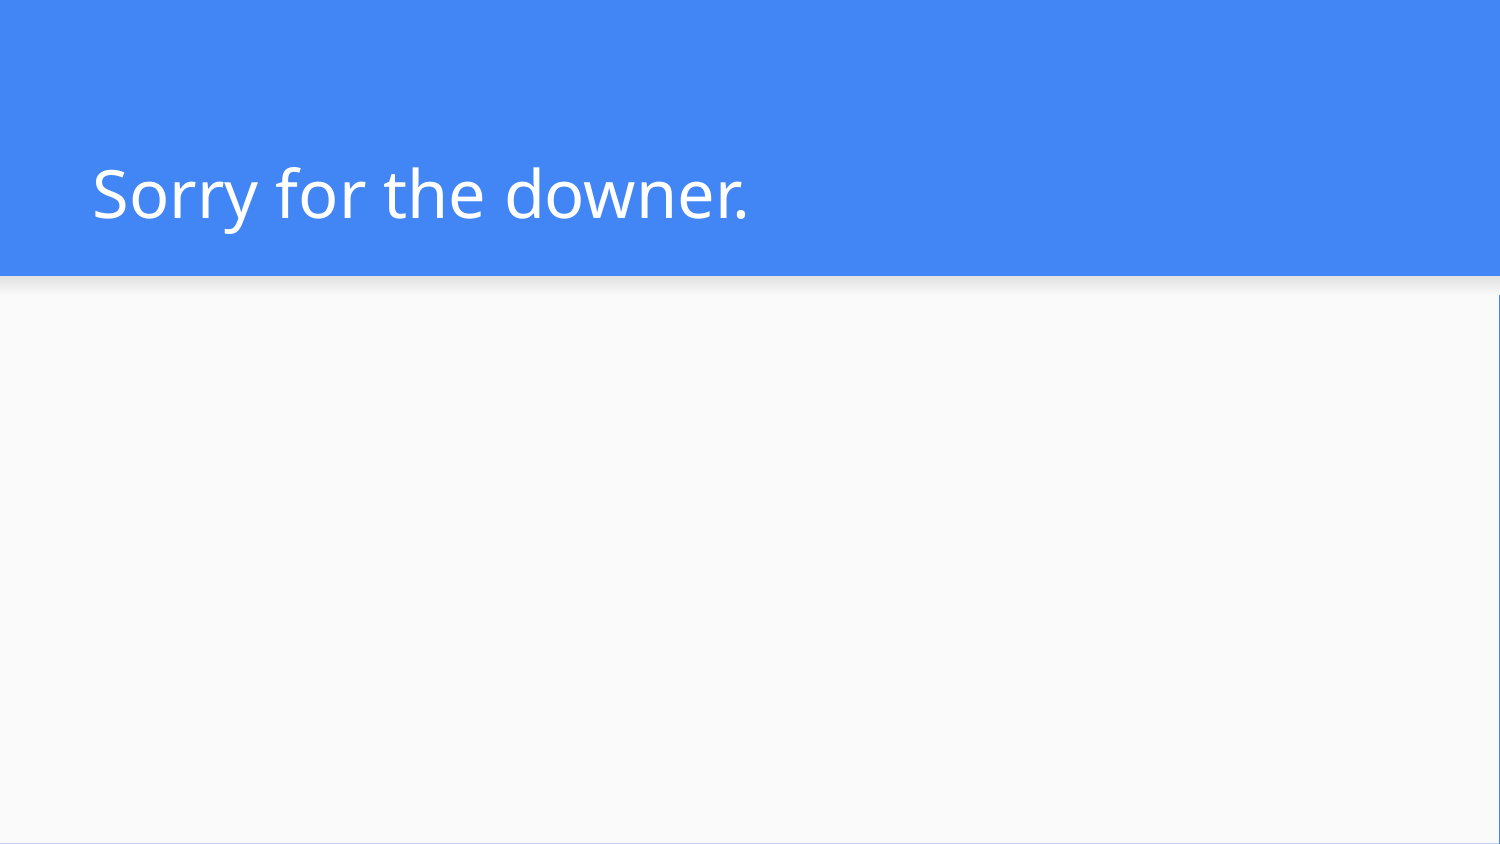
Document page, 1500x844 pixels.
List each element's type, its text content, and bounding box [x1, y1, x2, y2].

title Sorry for the downer. [77, 121, 1427, 248]
